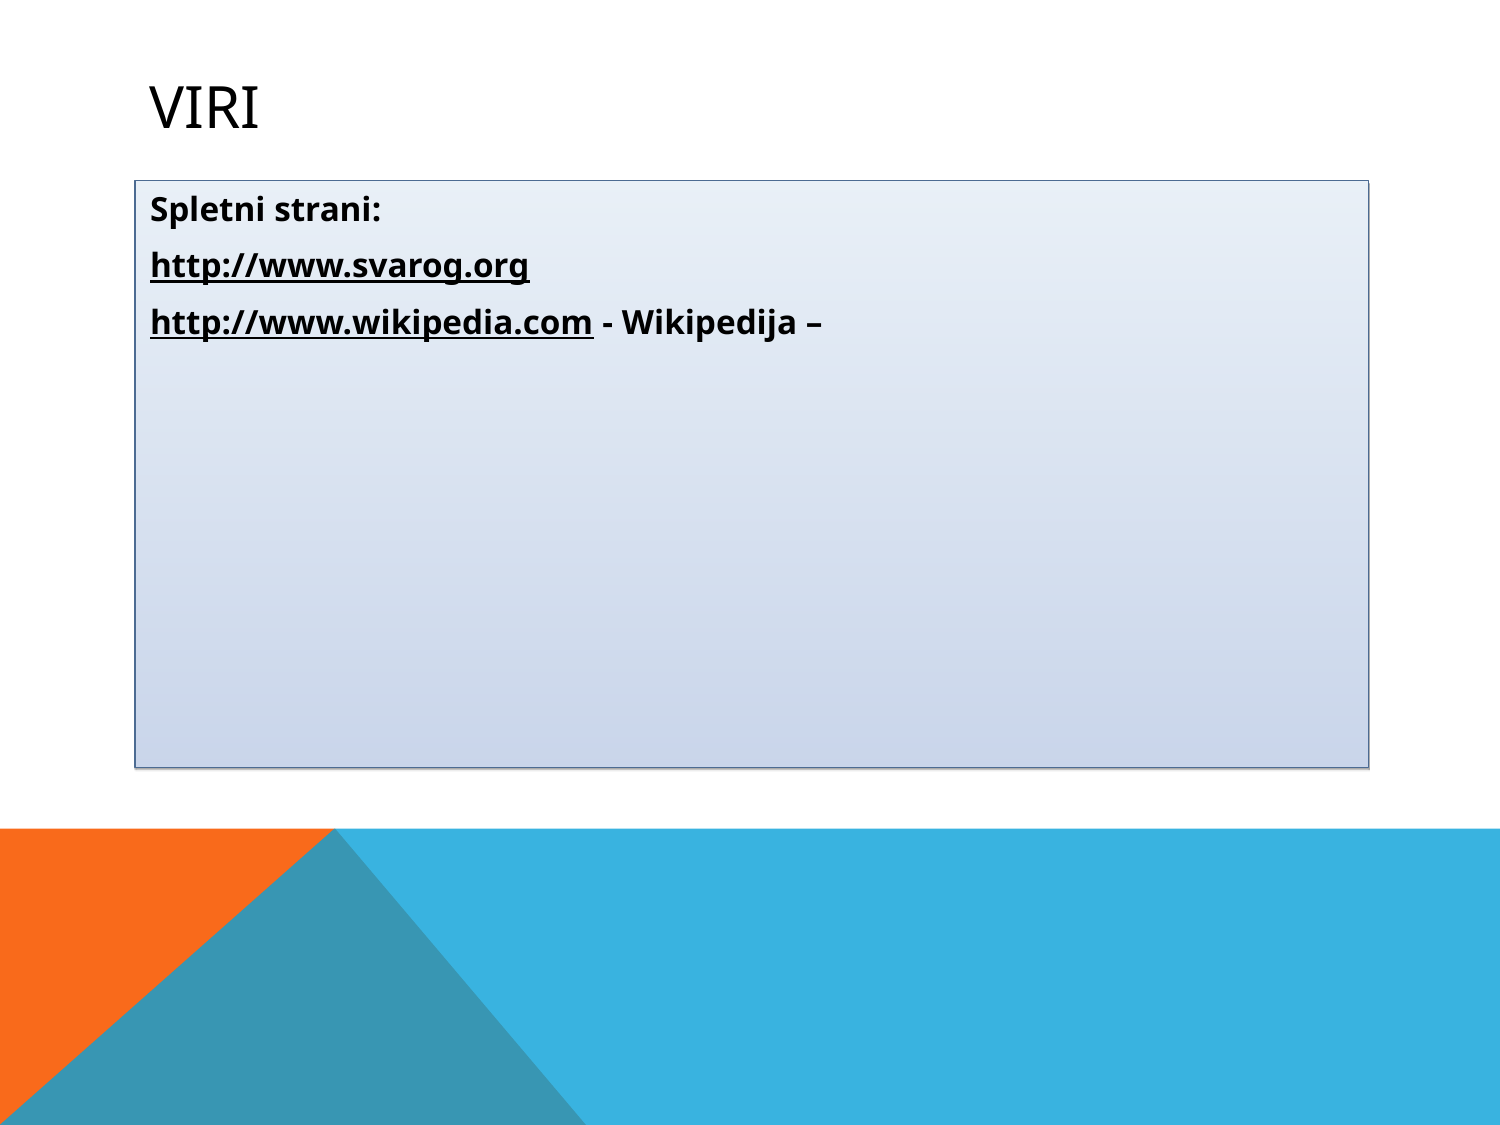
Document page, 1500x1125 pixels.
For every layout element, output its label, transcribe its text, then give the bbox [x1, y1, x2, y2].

list Spletni strani: http://www.svarog.org http://www.wikipedia.com - Wikipedija – [134, 180, 1369, 768]
title Viri [134, 59, 1369, 150]
